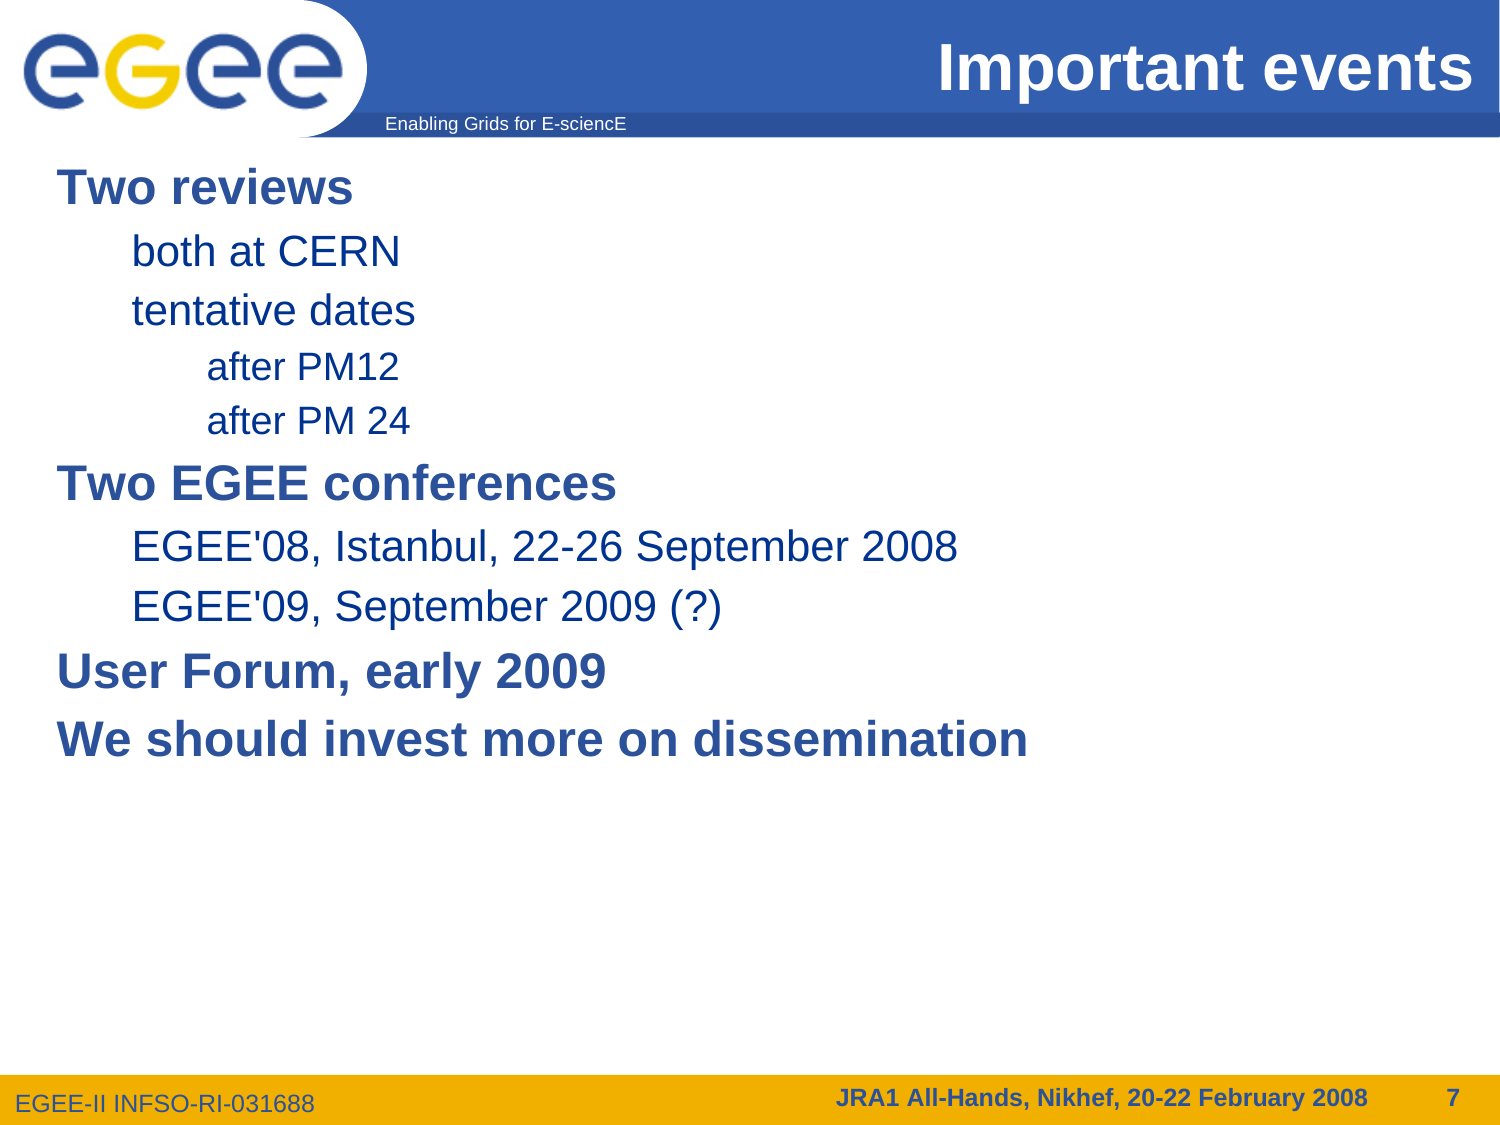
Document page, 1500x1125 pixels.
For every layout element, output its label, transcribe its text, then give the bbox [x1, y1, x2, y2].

title Important events [369, 0, 1475, 155]
picture [18, 30, 349, 112]
list Two reviews both at CERN tentative dates after PM12 after PM 24 Two EGEE conferences EGEE'08, Istanbul, 22-26 September 2008 EGEE'09, September 2009 (?) User Forum, early 2009 We should invest more on dissemination [56, 159, 1466, 1036]
